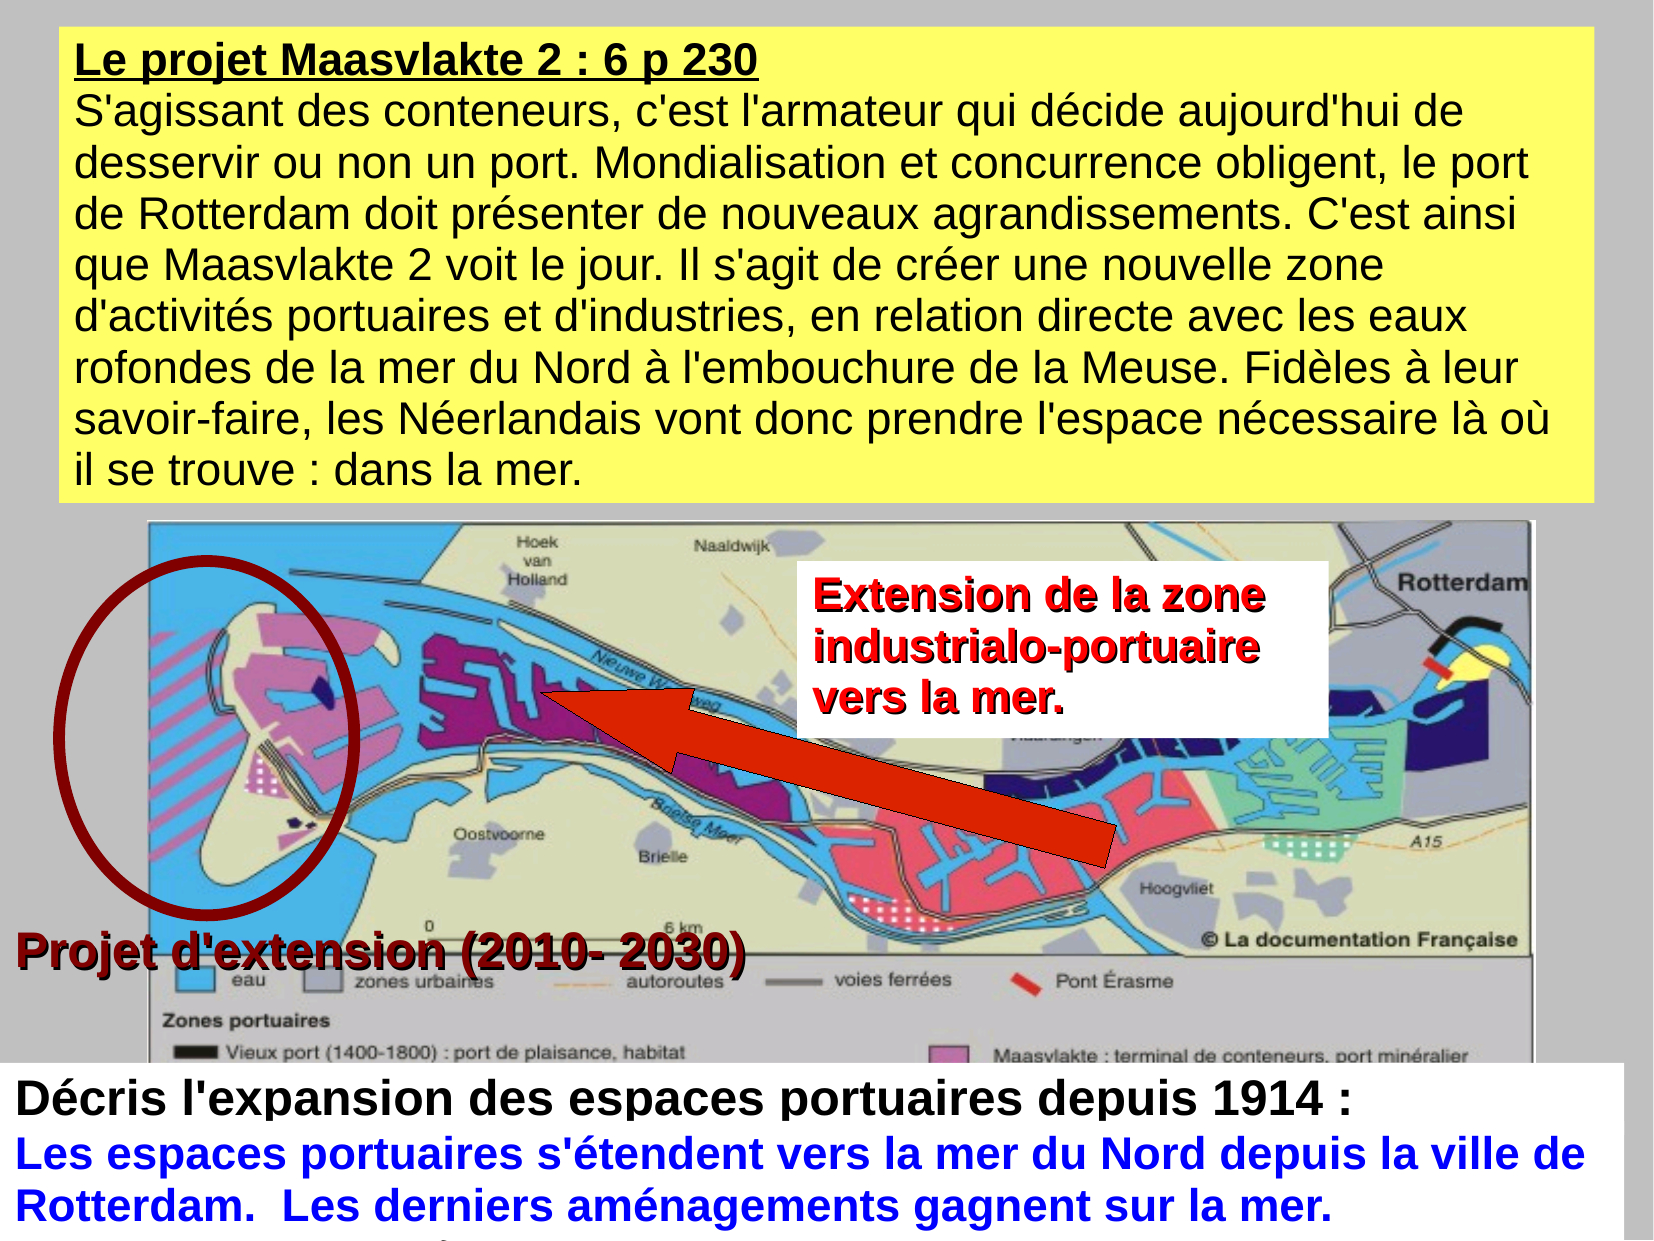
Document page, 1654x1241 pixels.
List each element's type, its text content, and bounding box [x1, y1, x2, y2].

picture [147, 908, 163, 915]
text_box Les espaces portuaires s'étendent vers la mer du Nord depuis la ville de Rotterdam. Les derniers aménagements gagnent sur la mer. [0, 1120, 1625, 1241]
text_box [540, 688, 1117, 869]
picture [147, 567, 348, 909]
text_box Extension de la zone industrialo-portuaire vers la mer. [797, 561, 1329, 739]
picture [147, 520, 1536, 1062]
text_box Projet d'extension (2010- 2030) [0, 915, 1004, 988]
text_box Le projet Maasvlakte 2 : 6 p 230 S'agissant des conteneurs, c'est l'armateur qui décide aujourd'hui de desservir ou non un port. Mondialisation et concurrence obligent, le port de Rotterdam doit présenter de nouveaux agrandissements. C'est ainsi que Maasvlakte 2 voit le jour. Il s'agit de créer une nouvelle zone d'activités portuaires et d'industries, en relation directe avec les eaux rofondes de la mer du Nord à l'embouchure de la Meuse. Fidèles à leur savoir-faire, les Néerlandais vont donc prendre l'espace nécessaire là où il se trouve : dans la mer. [59, 26, 1595, 502]
text_box Décris l'expansion des espaces portuaires depuis 1914 : [0, 1062, 1625, 1120]
